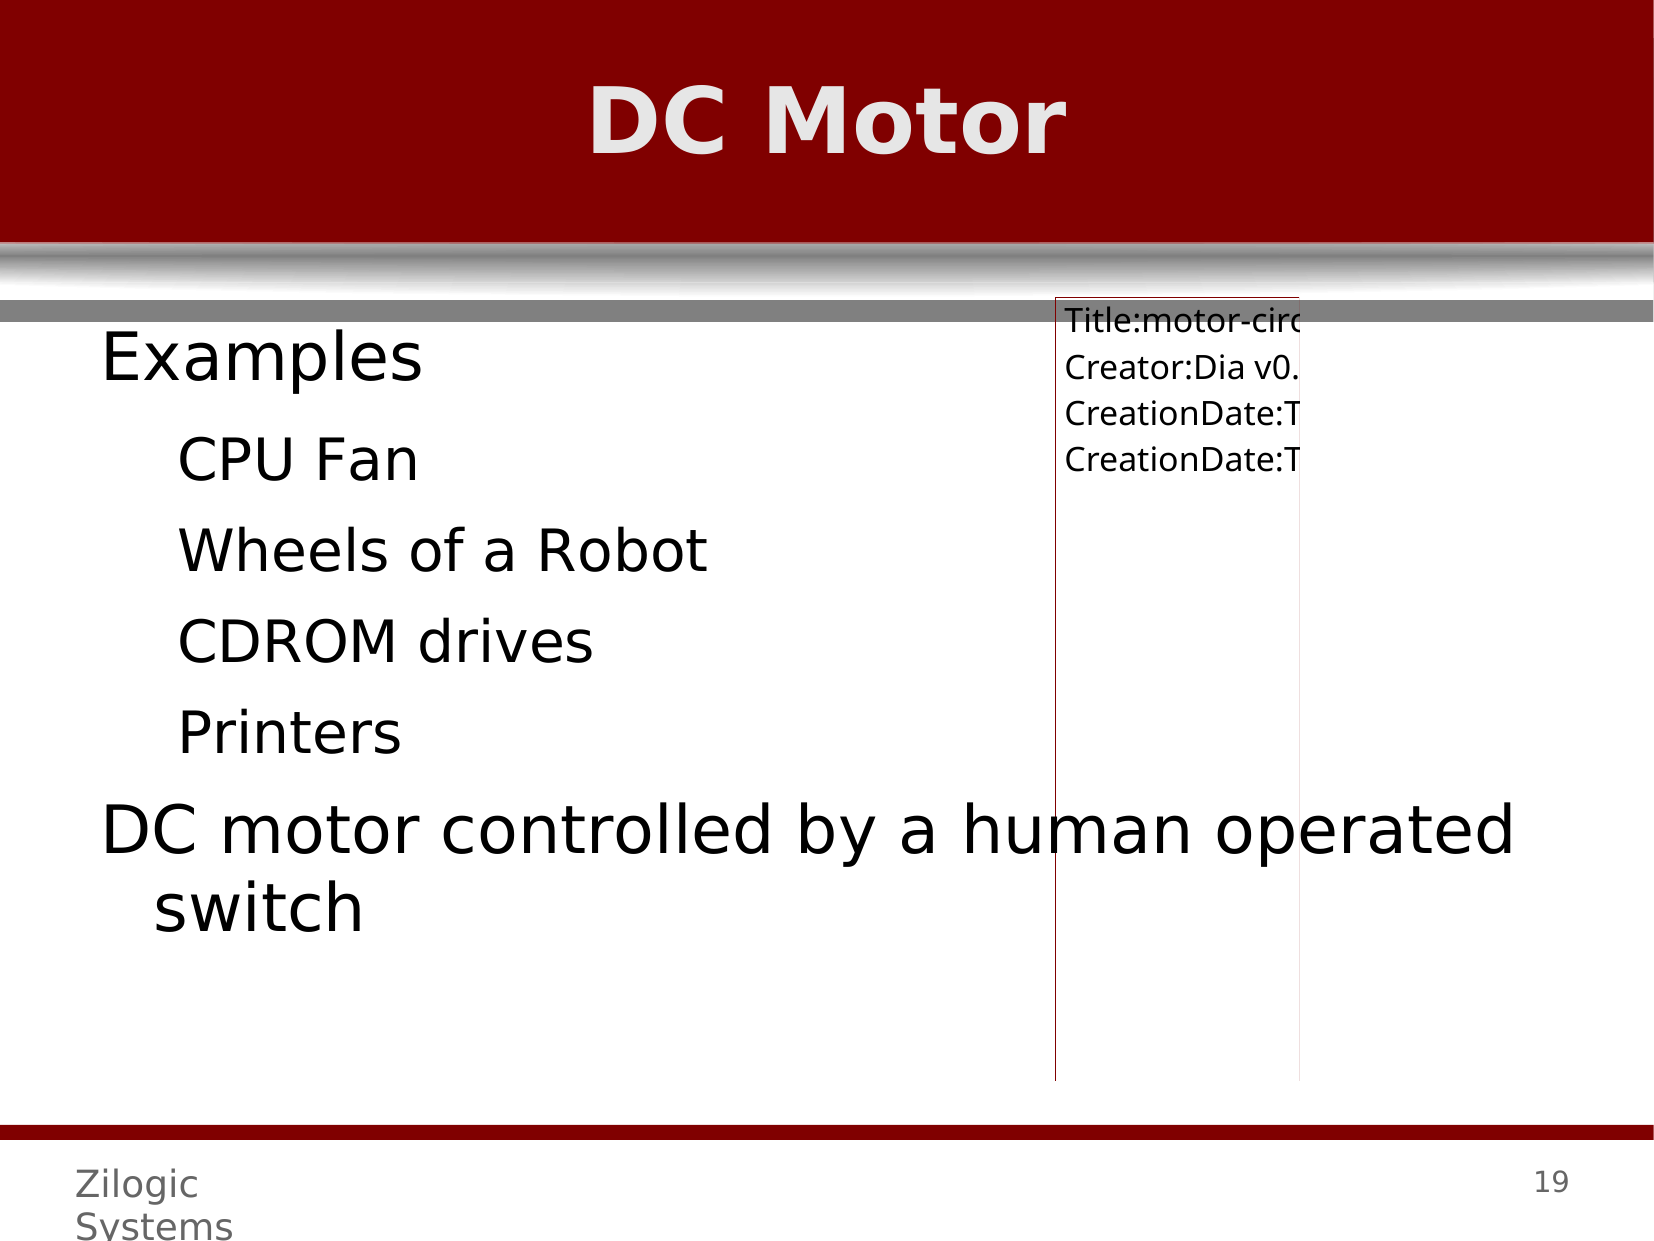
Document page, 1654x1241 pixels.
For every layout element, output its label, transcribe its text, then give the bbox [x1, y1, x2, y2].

list Examples CPU Fan Wheels of a Robot CDROM drives Printers DC motor controlled by a human operated switch [82, 318, 809, 1094]
picture [1053, 295, 1300, 1081]
title DC Motor [82, 18, 1571, 226]
